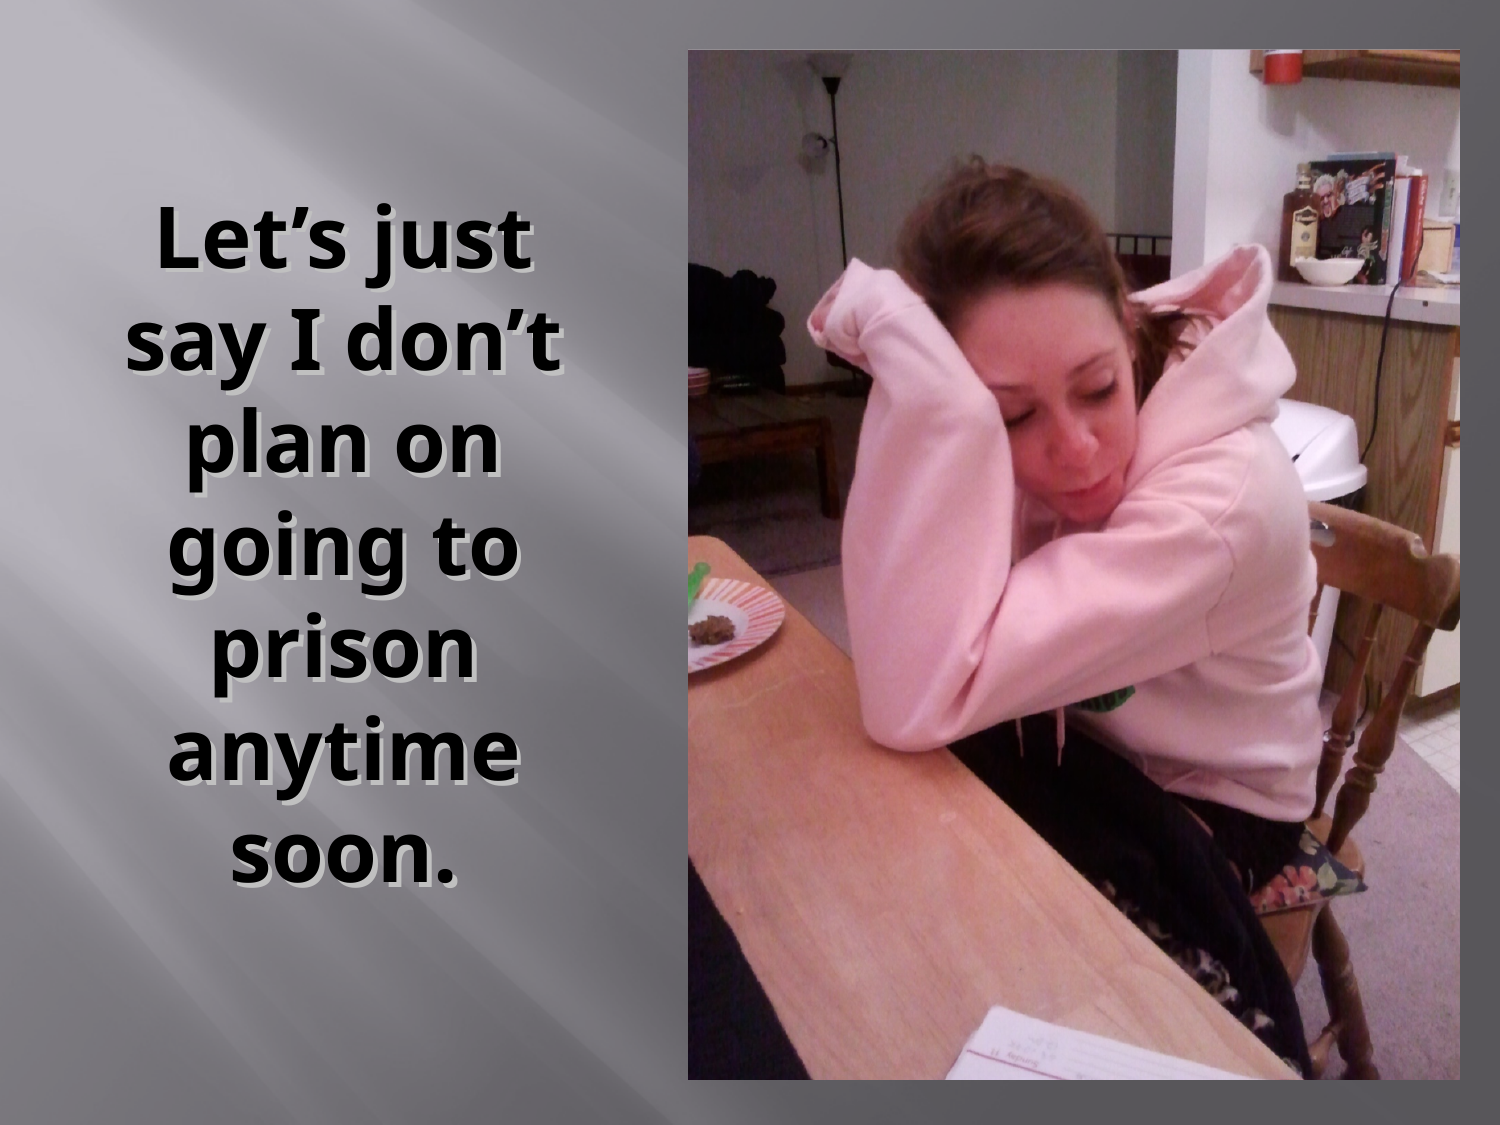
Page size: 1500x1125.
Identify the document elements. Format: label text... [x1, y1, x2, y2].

title Let’s just say I don’t plan on going to prison anytime soon. [75, 45, 613, 1038]
picture [687, 50, 1460, 1080]
